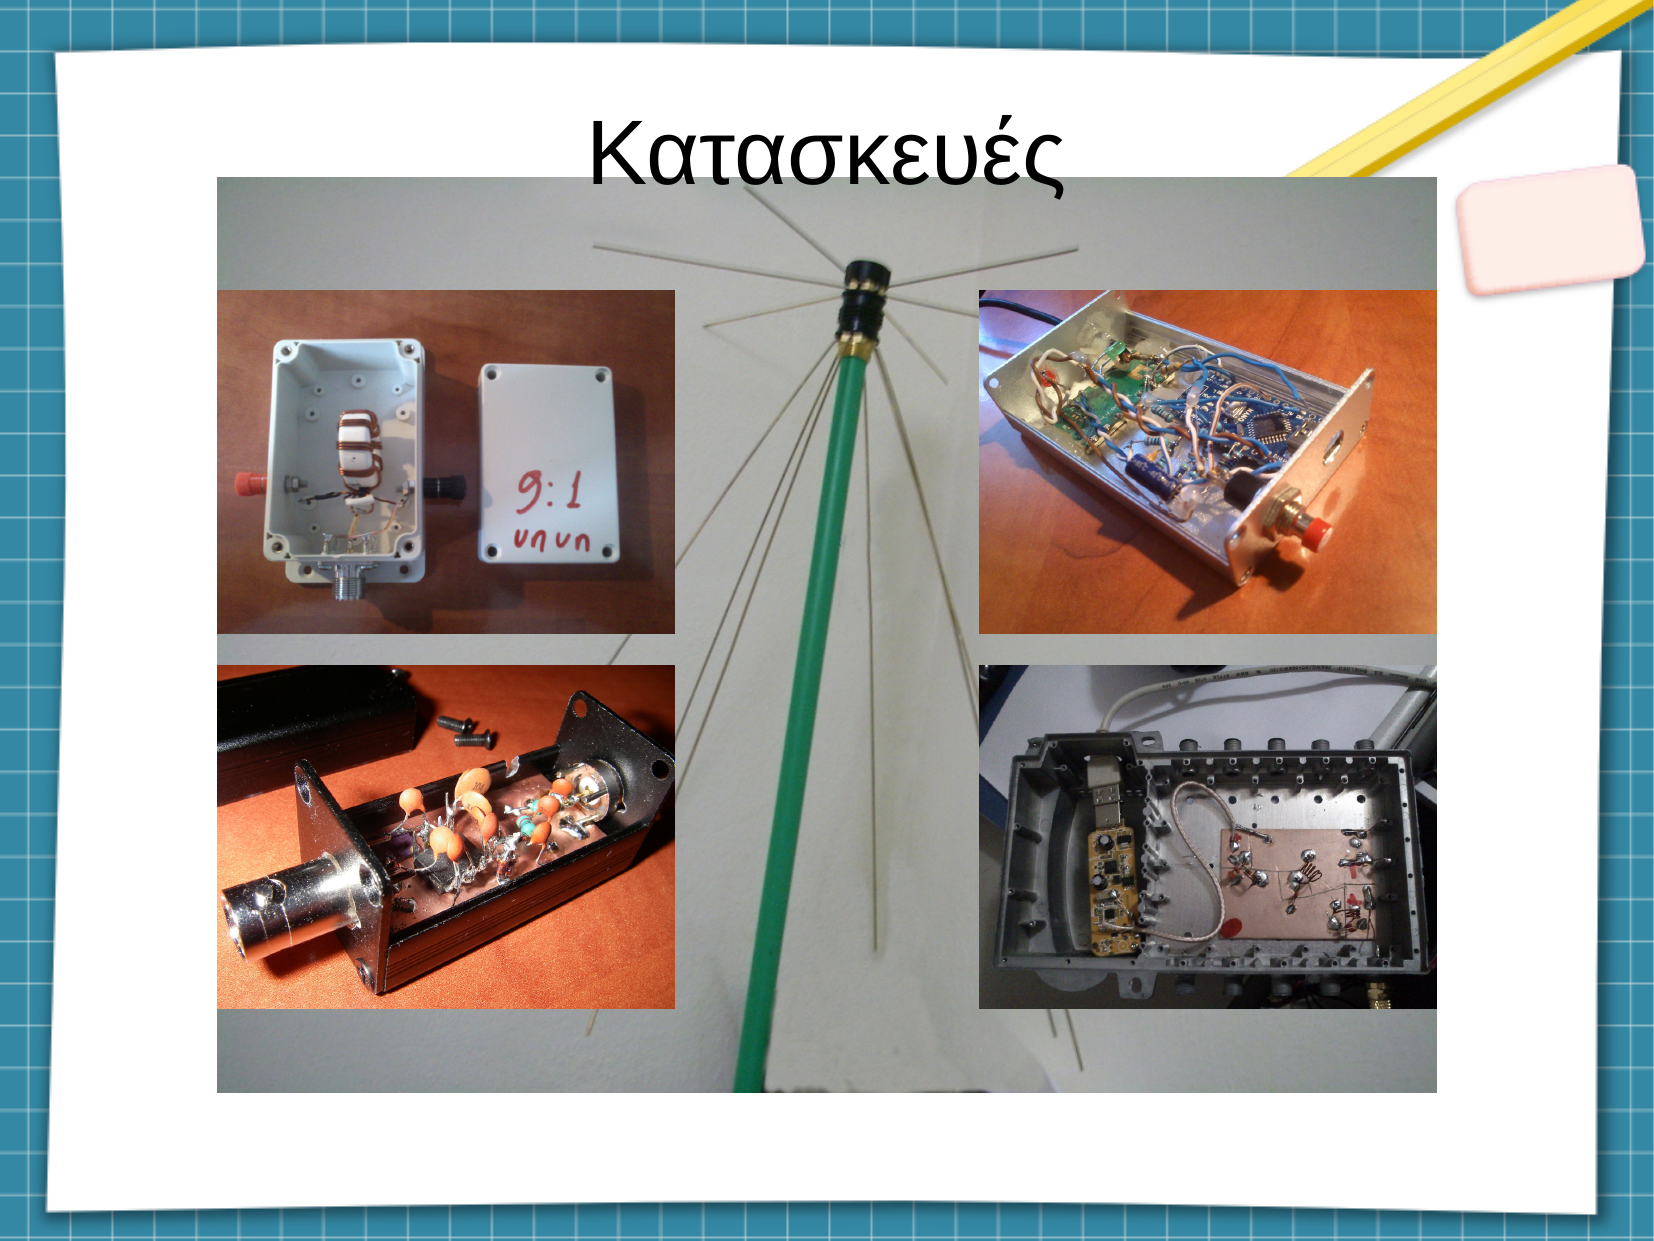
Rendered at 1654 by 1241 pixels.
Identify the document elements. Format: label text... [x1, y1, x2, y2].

title Κατασκευές [82, 49, 1571, 257]
picture [0, 0, 1654, 1241]
